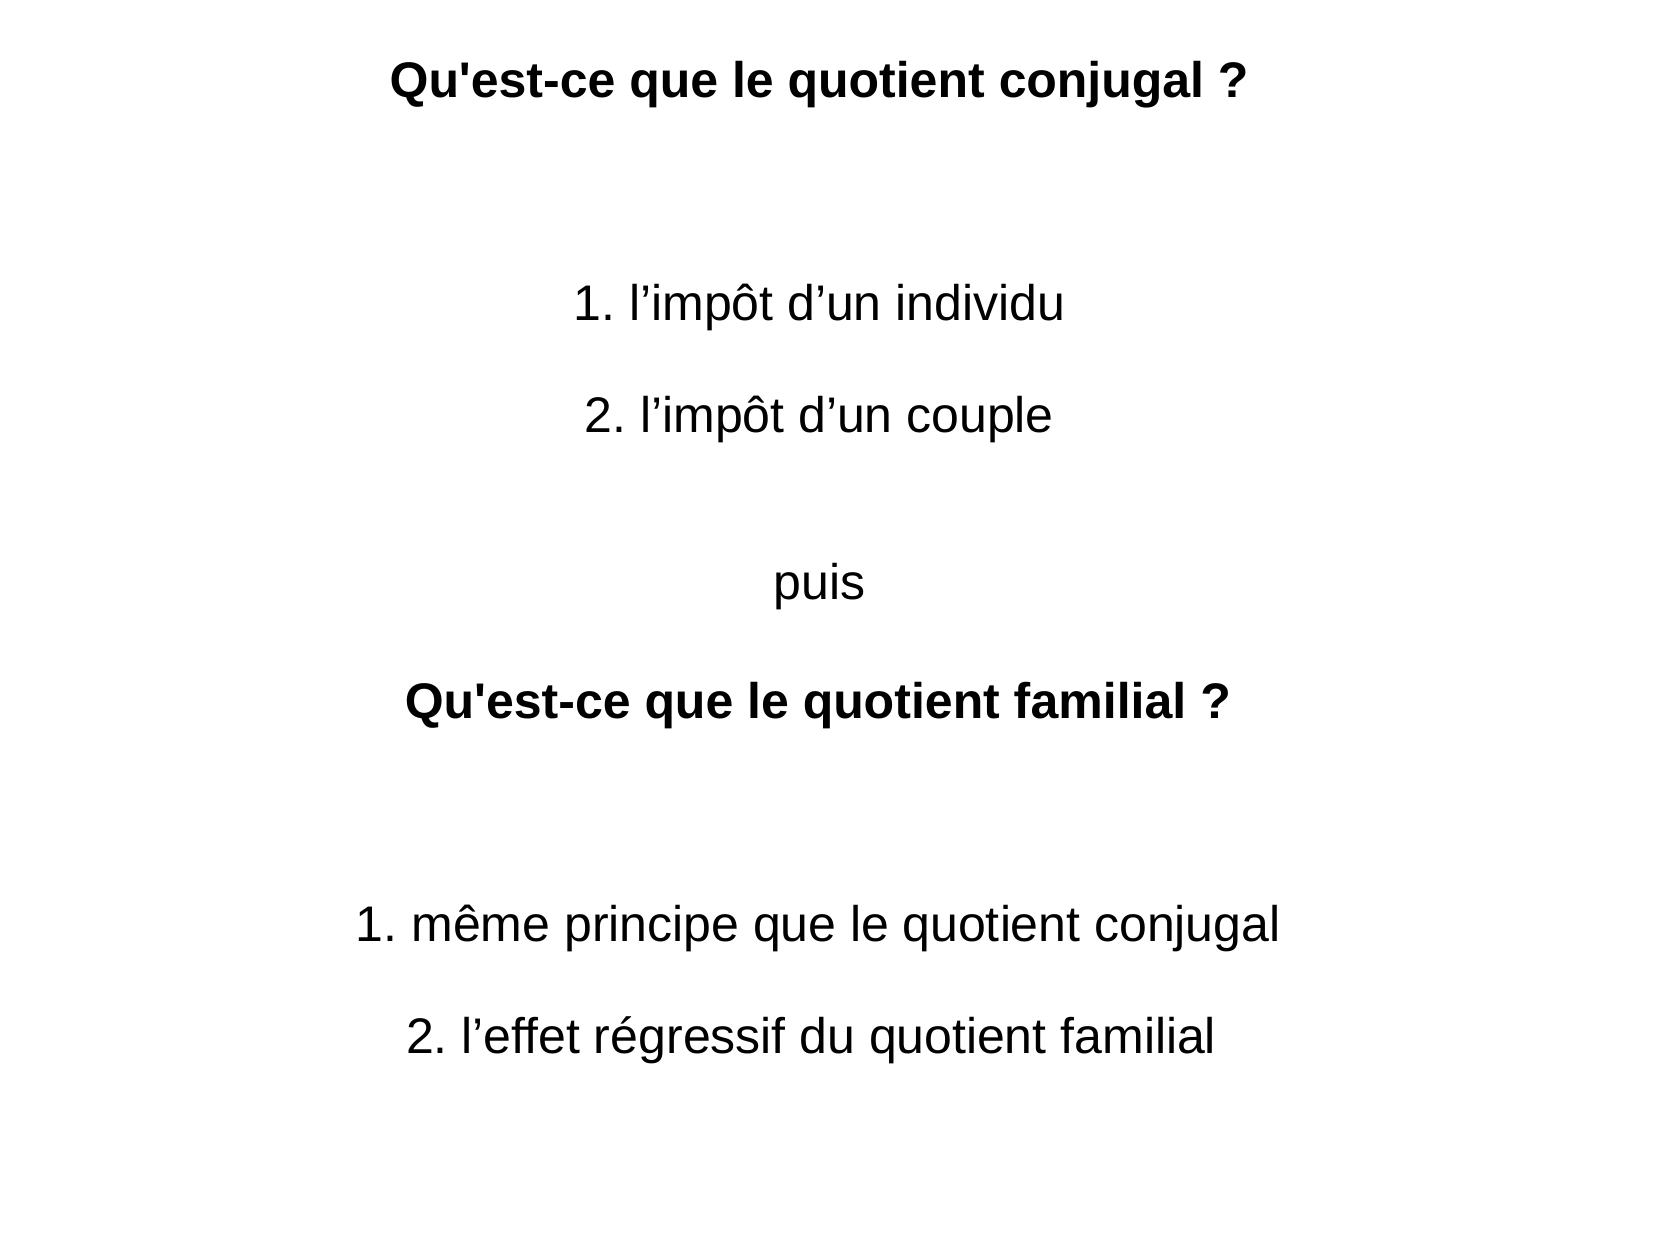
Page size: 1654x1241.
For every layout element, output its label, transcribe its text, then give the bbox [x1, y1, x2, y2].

text_box Qu'est-ce que le quotient familial ? 1. même principe que le quotient conjugal 2. l’effet régressif du quotient familial [313, 666, 1323, 1075]
text_box Qu'est-ce que le quotient conjugal ? 1. l’impôt d’un individu 2. l’impôt d’un couple puis [315, 45, 1324, 623]
